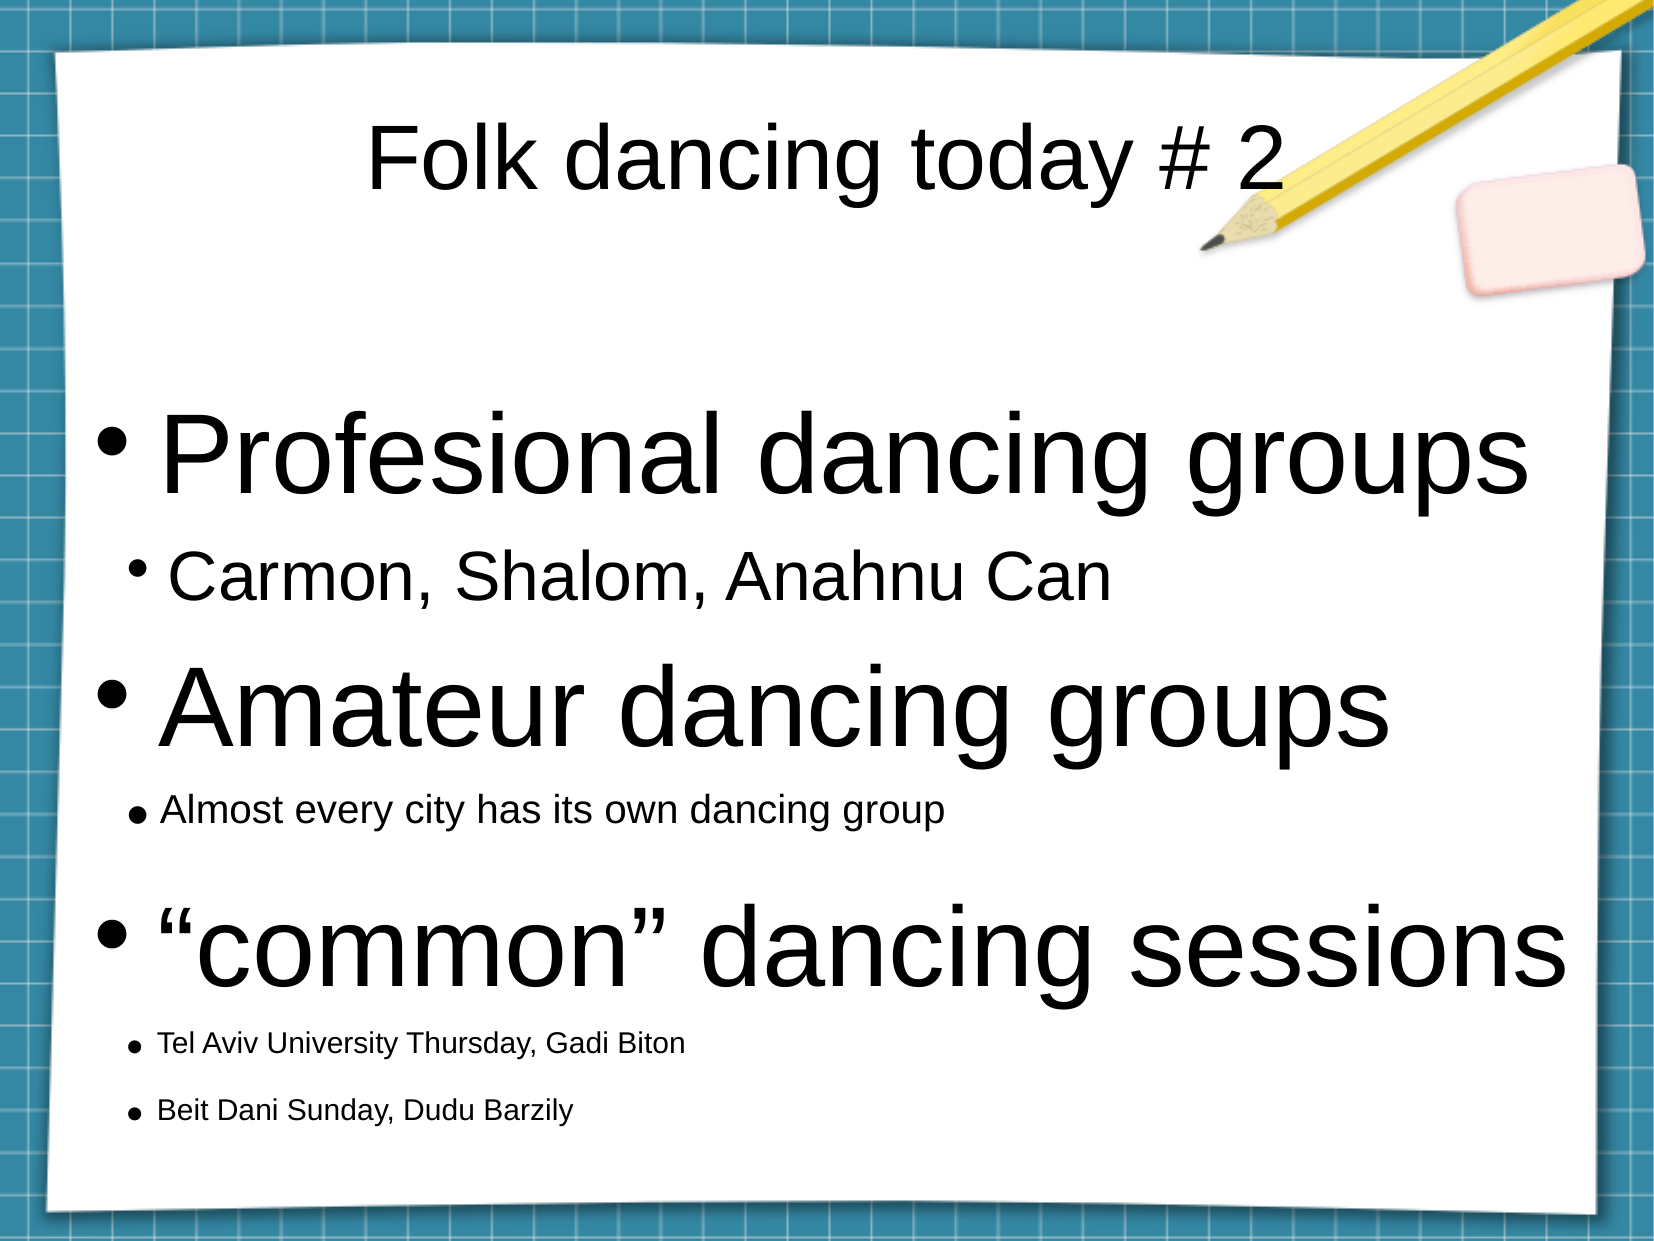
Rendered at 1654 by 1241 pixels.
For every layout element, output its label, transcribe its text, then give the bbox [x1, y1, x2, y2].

text_box Profesional dancing groups Carmon, Shalom, Anahnu Can Amateur dancing groups Almost every city has its own dancing group “common” dancing sessions Tel Aviv University Thursday, Gadi Biton Beit Dani Sunday, Dudu Barzily [82, 225, 1571, 1200]
text_box Folk dancing today # 2 [82, 49, 1571, 225]
picture [0, 0, 1654, 1241]
